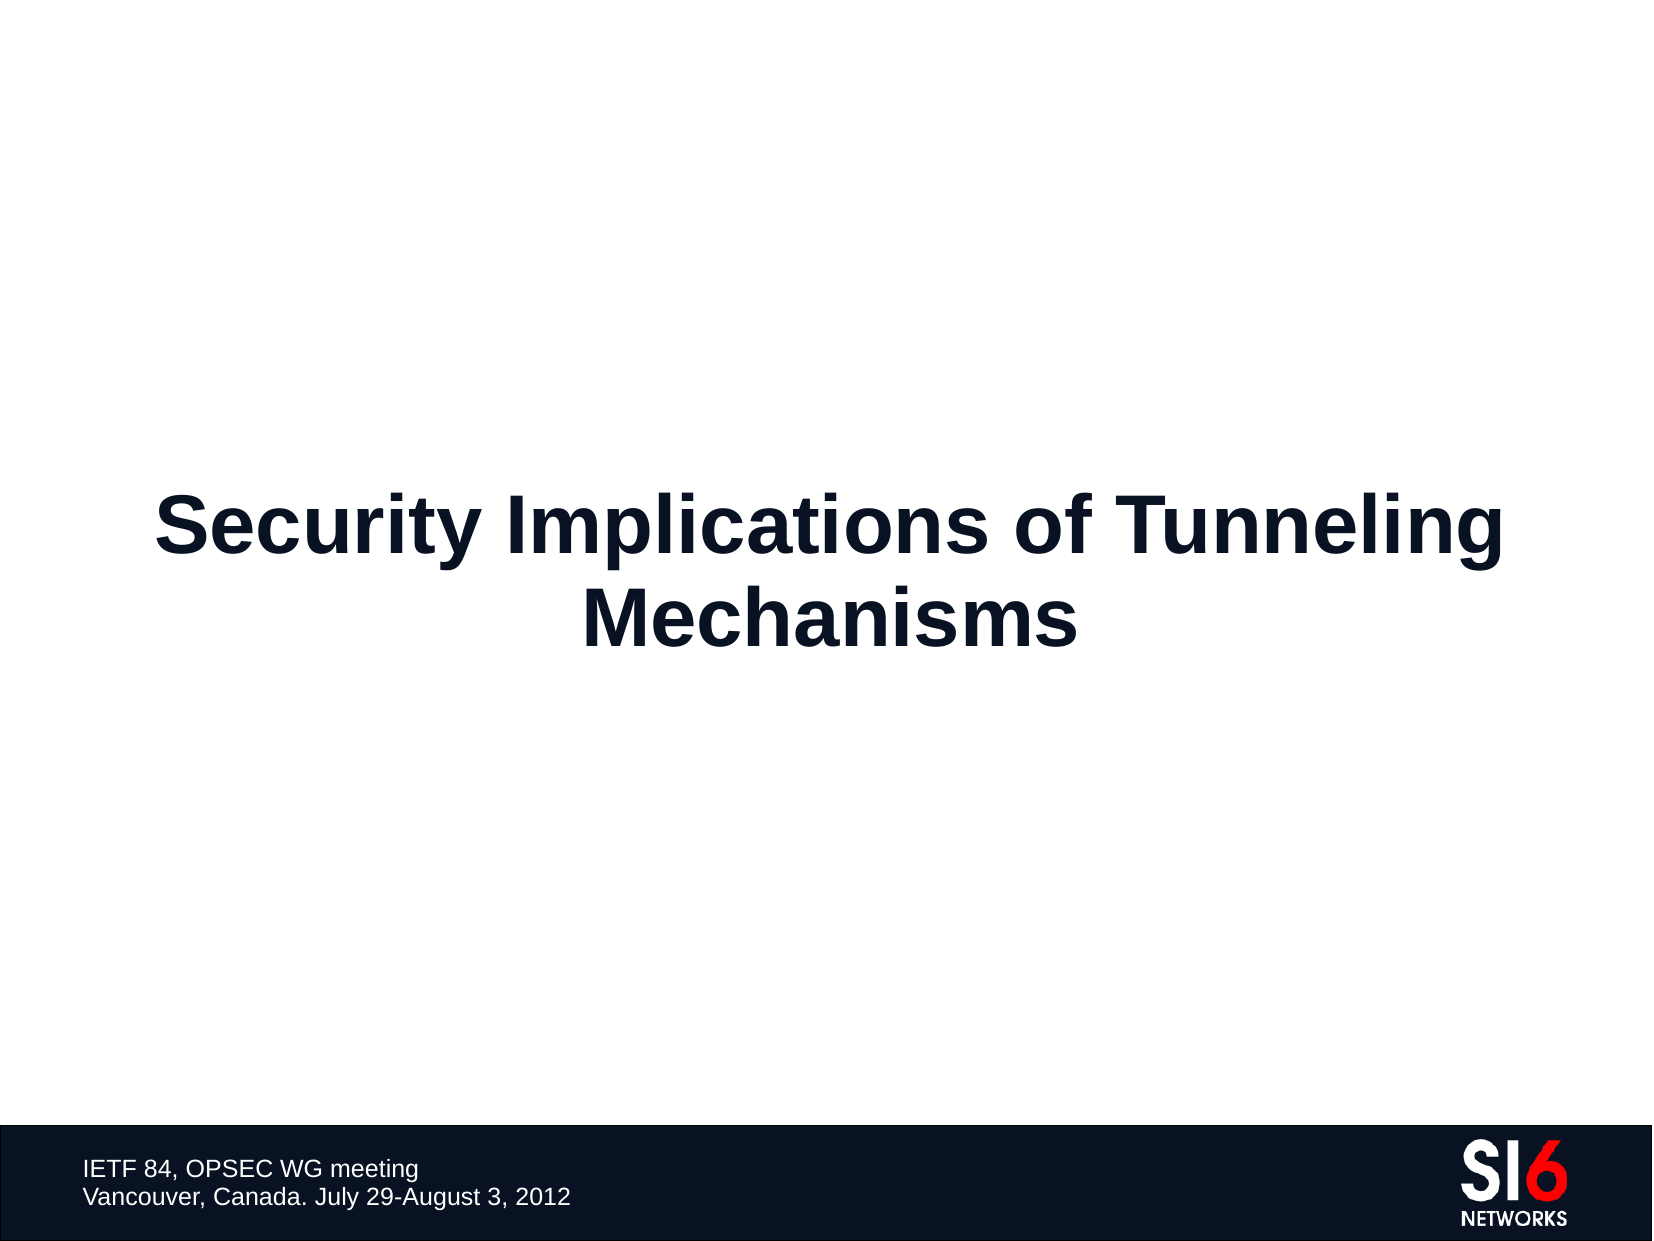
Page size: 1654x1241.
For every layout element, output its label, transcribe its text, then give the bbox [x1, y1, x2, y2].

title Security Implications of Tunneling Mechanisms [86, 467, 1576, 676]
picture [1461, 1139, 1567, 1226]
